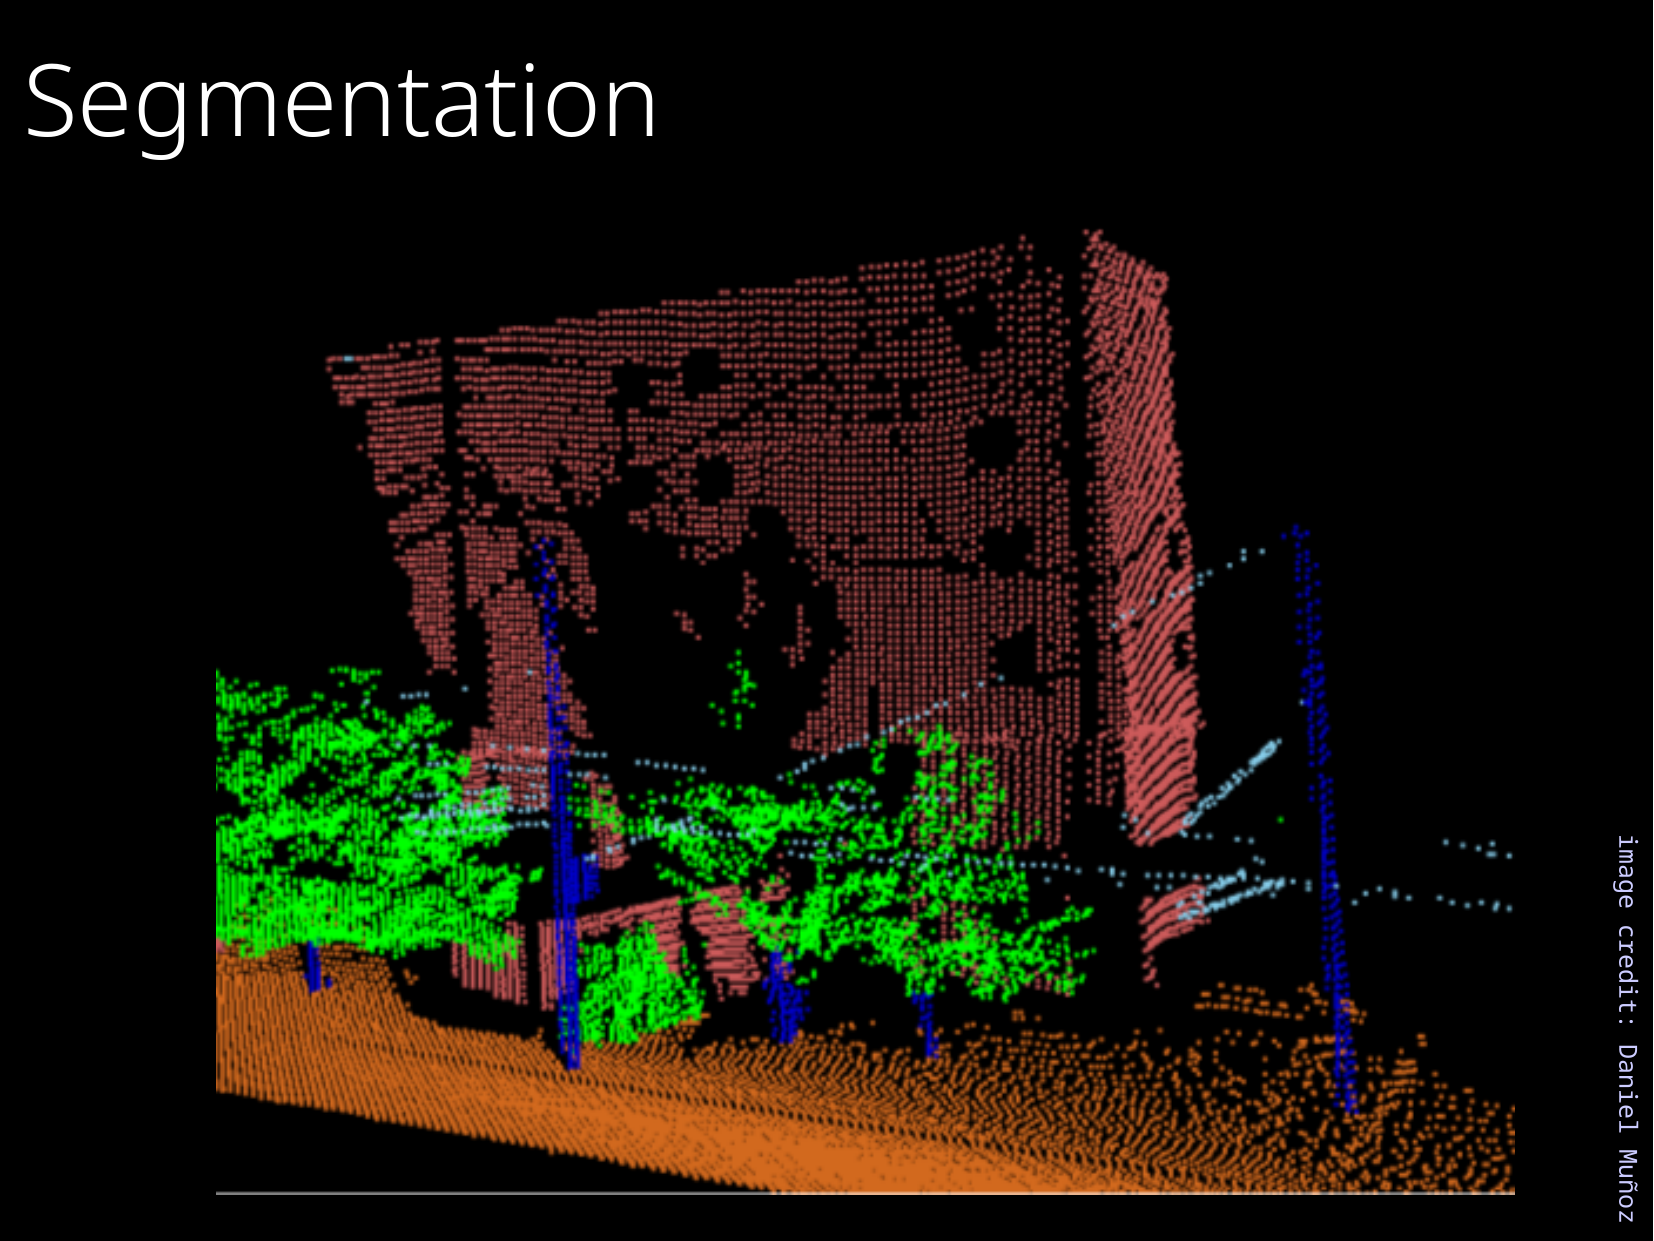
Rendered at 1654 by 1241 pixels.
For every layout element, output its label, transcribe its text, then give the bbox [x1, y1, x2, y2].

title Segmentation [23, 25, 1630, 171]
picture [216, 216, 1515, 1195]
text_box image credit: Daniel Muñoz [1616, 834, 1647, 1225]
